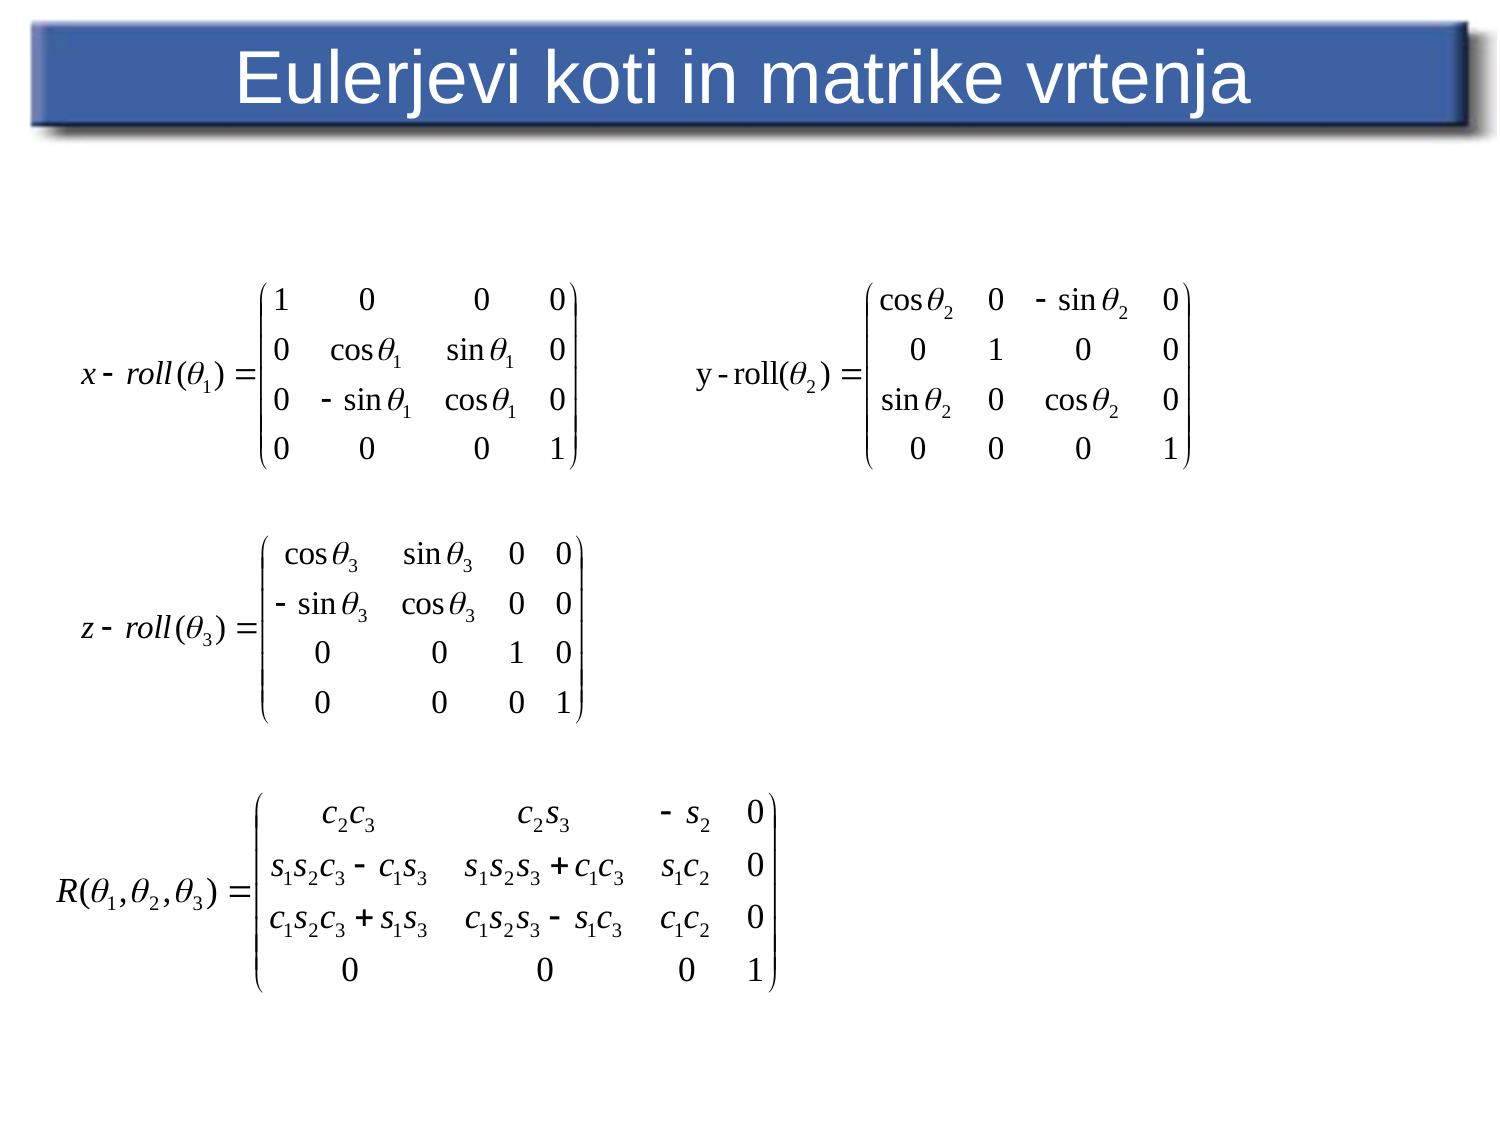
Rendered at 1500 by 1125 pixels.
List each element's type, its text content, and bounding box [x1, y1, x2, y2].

title Eulerjevi koti in matrike vrtenja [74, 0, 1412, 127]
picture [29, 18, 1497, 146]
chart [50, 787, 788, 999]
chart [75, 275, 1201, 730]
